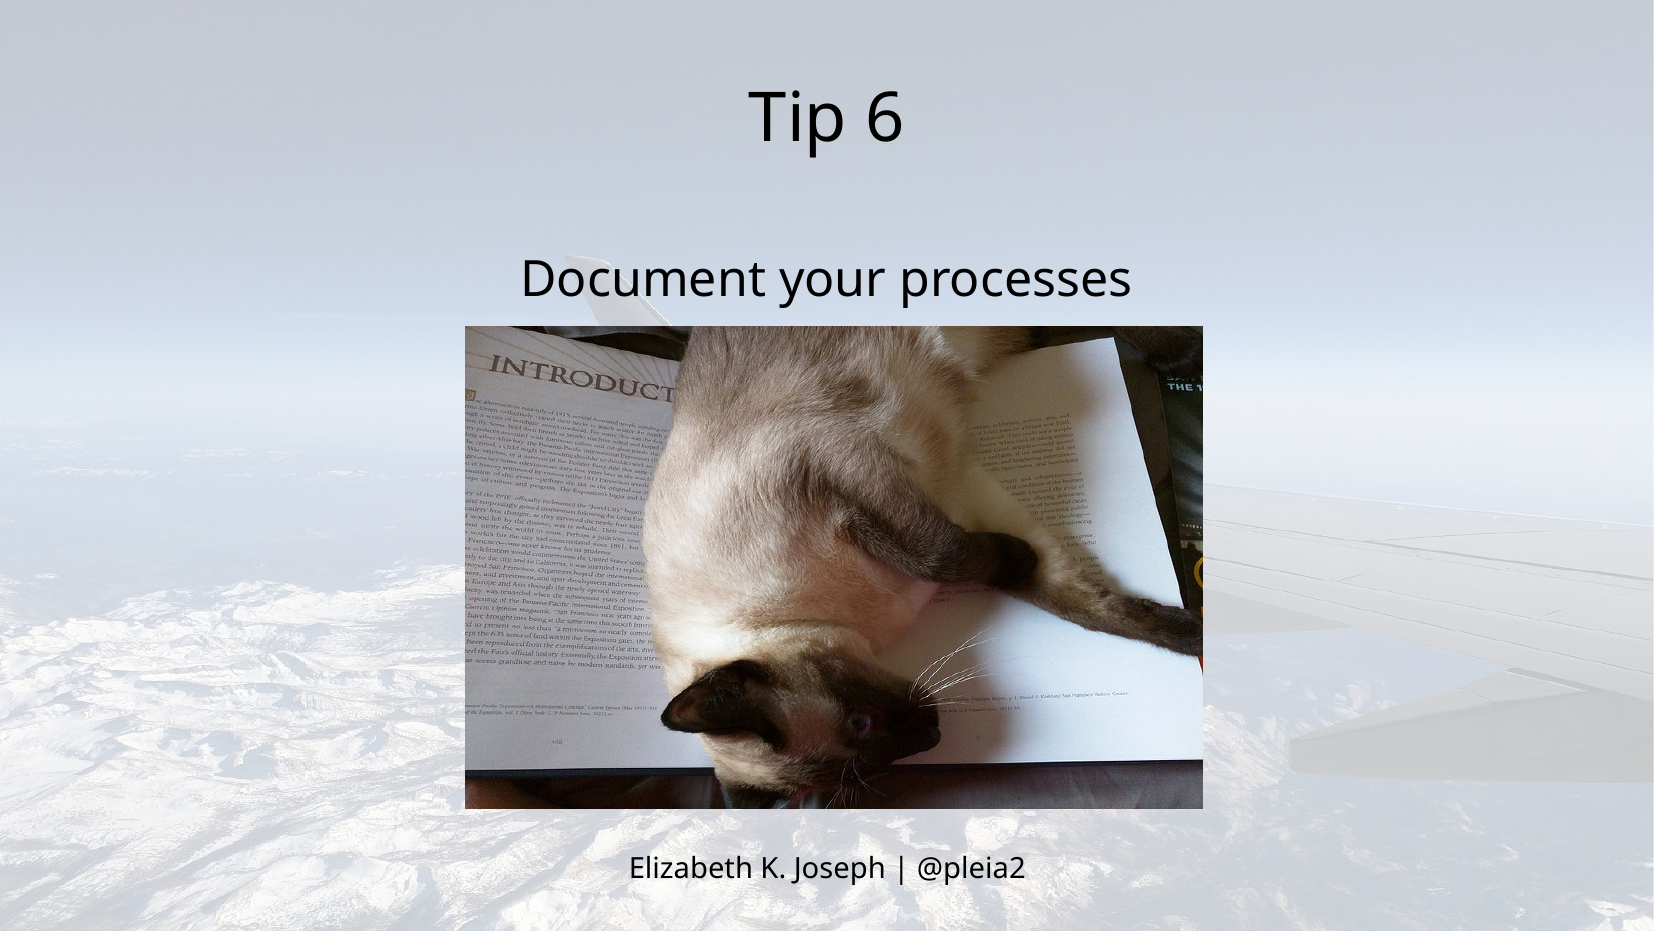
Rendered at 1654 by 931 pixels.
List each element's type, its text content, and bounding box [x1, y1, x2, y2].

title Tip 6 [82, 37, 1571, 193]
subtitle Document your processes [82, 217, 1571, 338]
picture [0, 0, 1654, 931]
